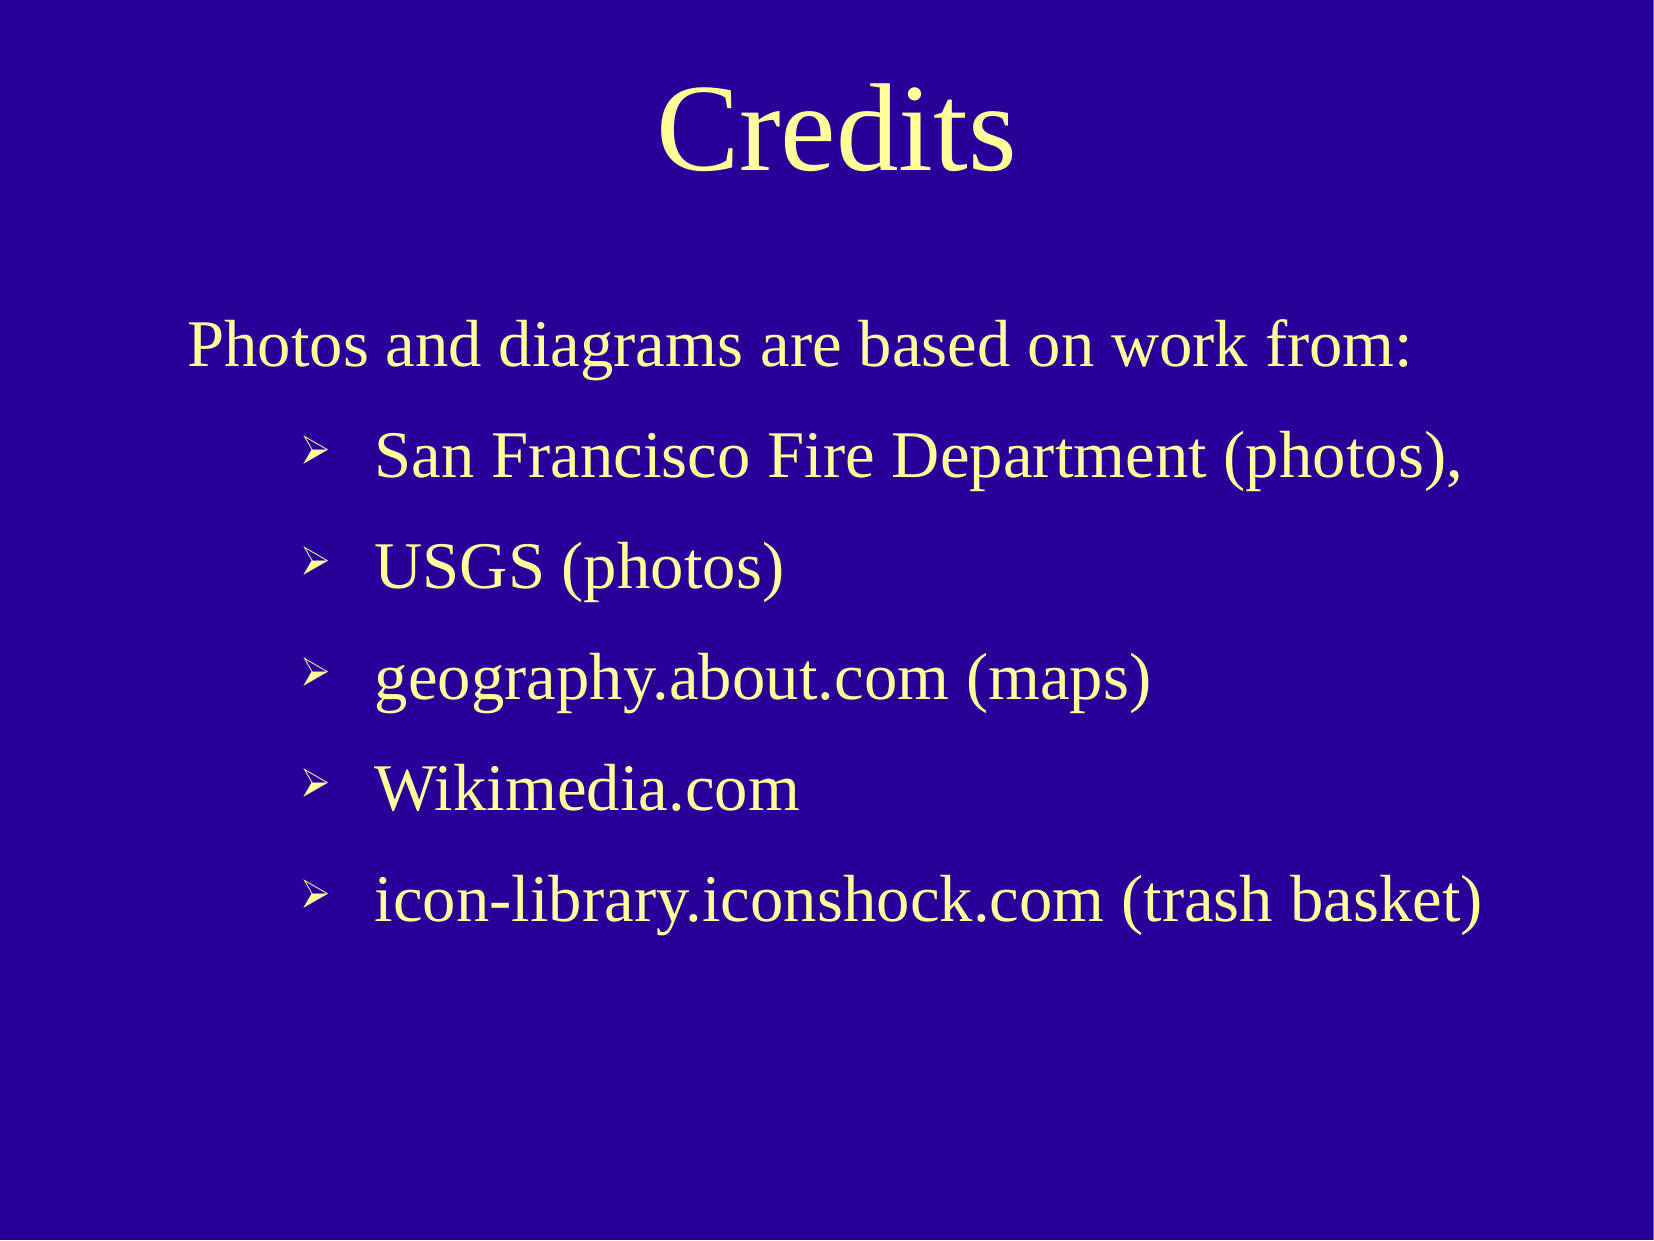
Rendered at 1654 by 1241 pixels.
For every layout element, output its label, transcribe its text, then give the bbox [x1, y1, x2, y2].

title Credits [130, 45, 1543, 196]
text_box Photos and diagrams are based on work from: San Francisco Fire Department (photos), USGS (photos) geography.about.com (maps) Wikimedia.com icon-library.iconshock.com (trash basket) [149, 232, 1576, 863]
